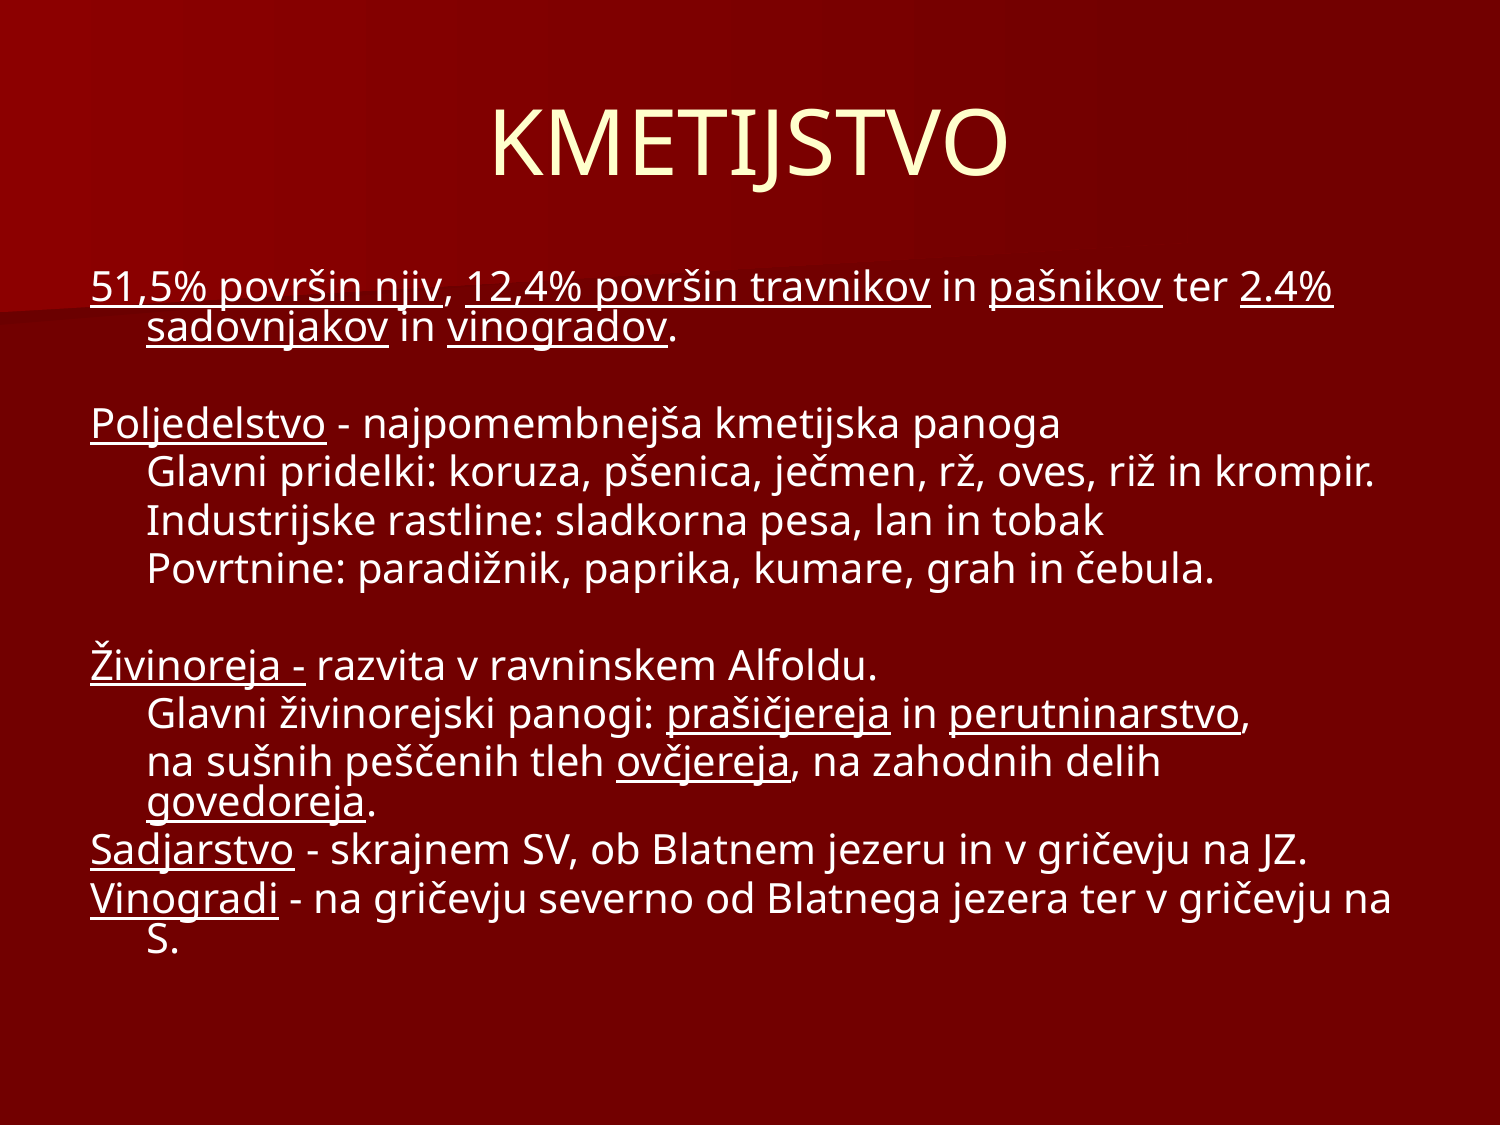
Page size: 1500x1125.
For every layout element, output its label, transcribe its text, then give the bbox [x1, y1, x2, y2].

list 51,5% površin njiv, 12,4% površin travnikov in pašnikov ter 2.4% sadovnjakov in vinogradov. Poljedelstvo - najpomembnejša kmetijska panoga Glavni pridelki: koruza, pšenica, ječmen, rž, oves, riž in krompir. Industrijske rastline: sladkorna pesa, lan in tobak Povrtnine: paradižnik, paprika, kumare, grah in čebula. Živinoreja - razvita v ravninskem Alfoldu. Glavni živinorejski panogi: prašičjereja in perutninarstvo, na sušnih peščenih tleh ovčjereja, na zahodnih delih govedoreja. Sadjarstvo - skrajnem SV, ob Blatnem jezeru in v gričevju na JZ. Vinogradi - na gričevju severno od Blatnega jezera ter v gričevju na S. [75, 262, 1425, 1083]
title KMETIJSTVO [75, 45, 1425, 233]
